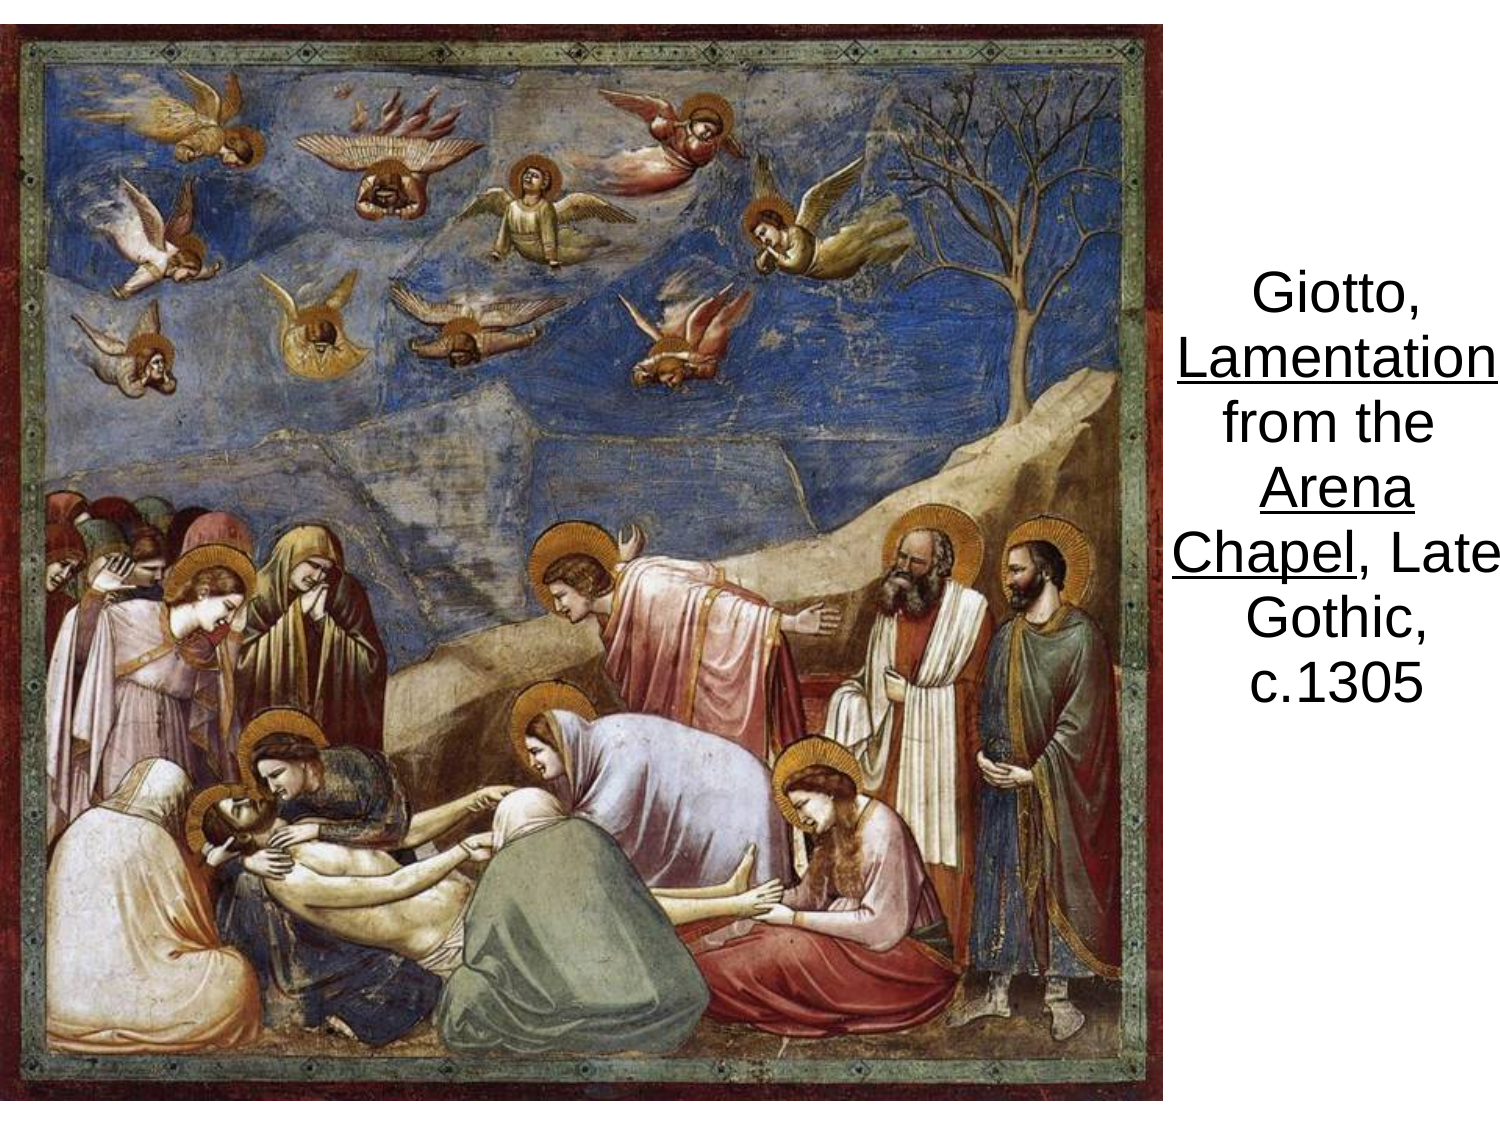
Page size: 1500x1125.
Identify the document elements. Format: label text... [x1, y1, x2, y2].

picture [0, 24, 1163, 1101]
title Giotto, Lamentation from the Arena Chapel, Late Gothic, c.1305 [1163, 75, 1500, 901]
